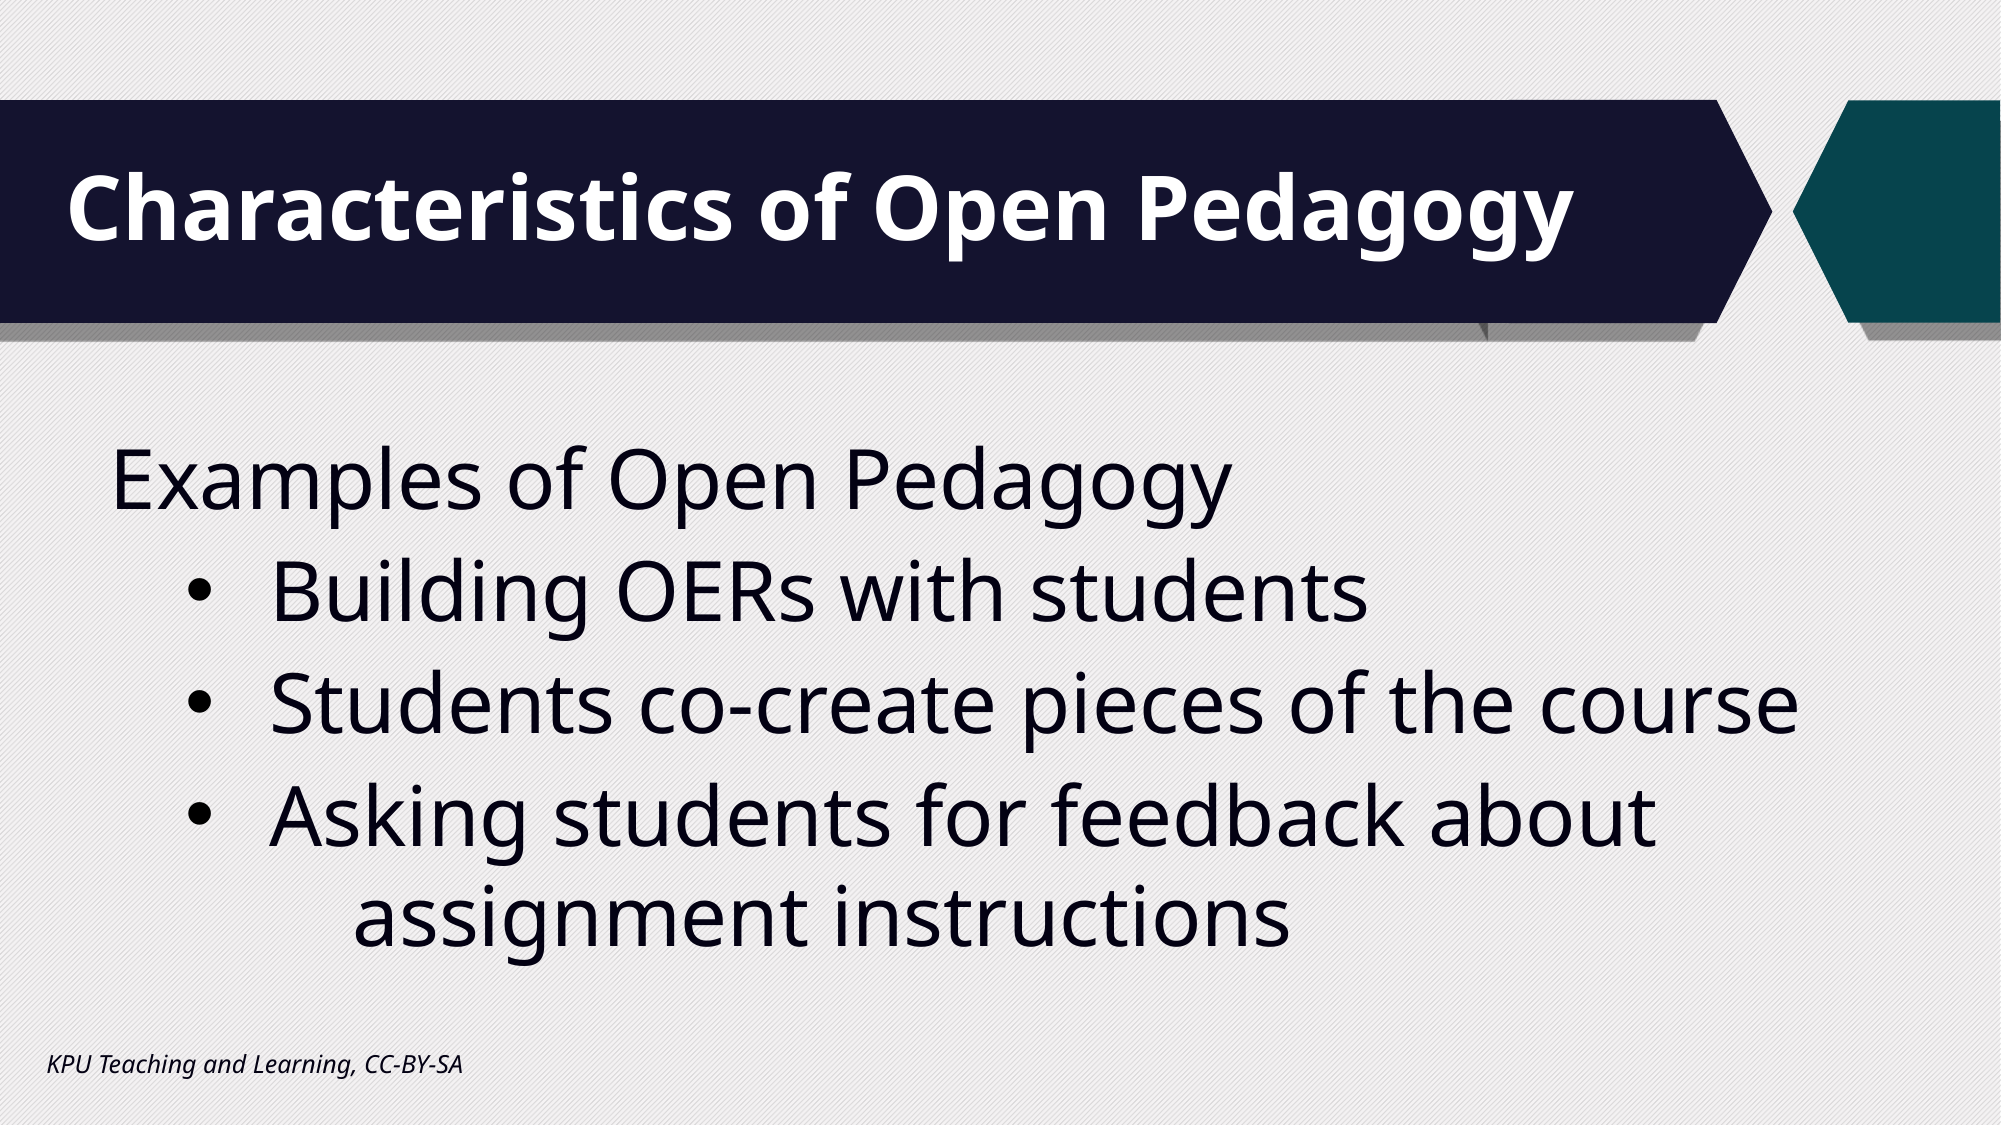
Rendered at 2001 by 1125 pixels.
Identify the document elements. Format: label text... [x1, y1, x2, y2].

title Characteristics of Open Pedagogy [50, 122, 1689, 300]
text_box KPU Teaching and Learning, CC-BY-SA [31, 1033, 1159, 1094]
list Examples of Open Pedagogy Building OERs with students Students co-create pieces of the course Asking students for feedback about assignment instructions [94, 388, 1906, 1000]
